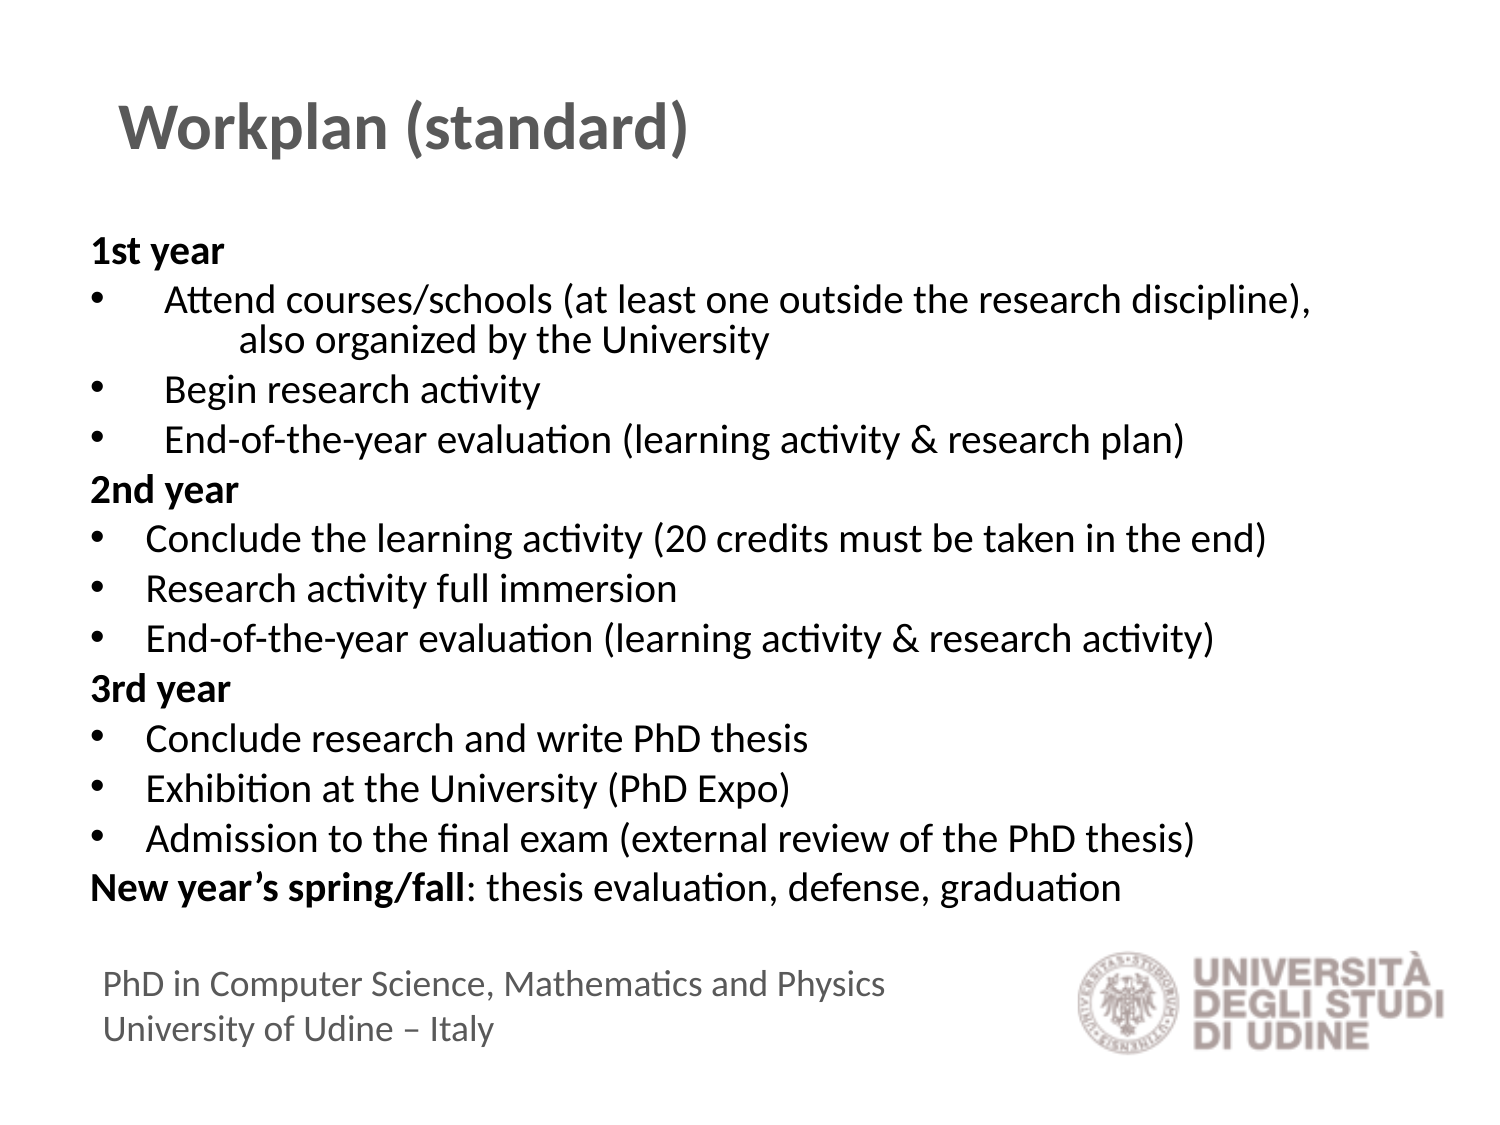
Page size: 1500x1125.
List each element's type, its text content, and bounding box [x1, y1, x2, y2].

title PhD in Computer Science, Mathematics and Physics University of Udine – Italy [87, 928, 938, 1079]
subtitle 1st year Attend courses/schools (at least one outside the research discipline), also organized by the University Begin research activity End-of-the-year evaluation (learning activity & research plan) 2nd year Conclude the learning activity (20 credits must be taken in the end) Research activity full immersion End-of-the-year evaluation (learning activity & research activity) 3rd year Conclude research and write PhD thesis Exhibition at the University (PhD Expo) Admission to the final exam (external review of the PhD thesis) New year’s spring/fall: thesis evaluation, defense, graduation [75, 224, 1379, 925]
picture [1076, 950, 1447, 1058]
text_box Workplan (standard) [103, 75, 1379, 188]
